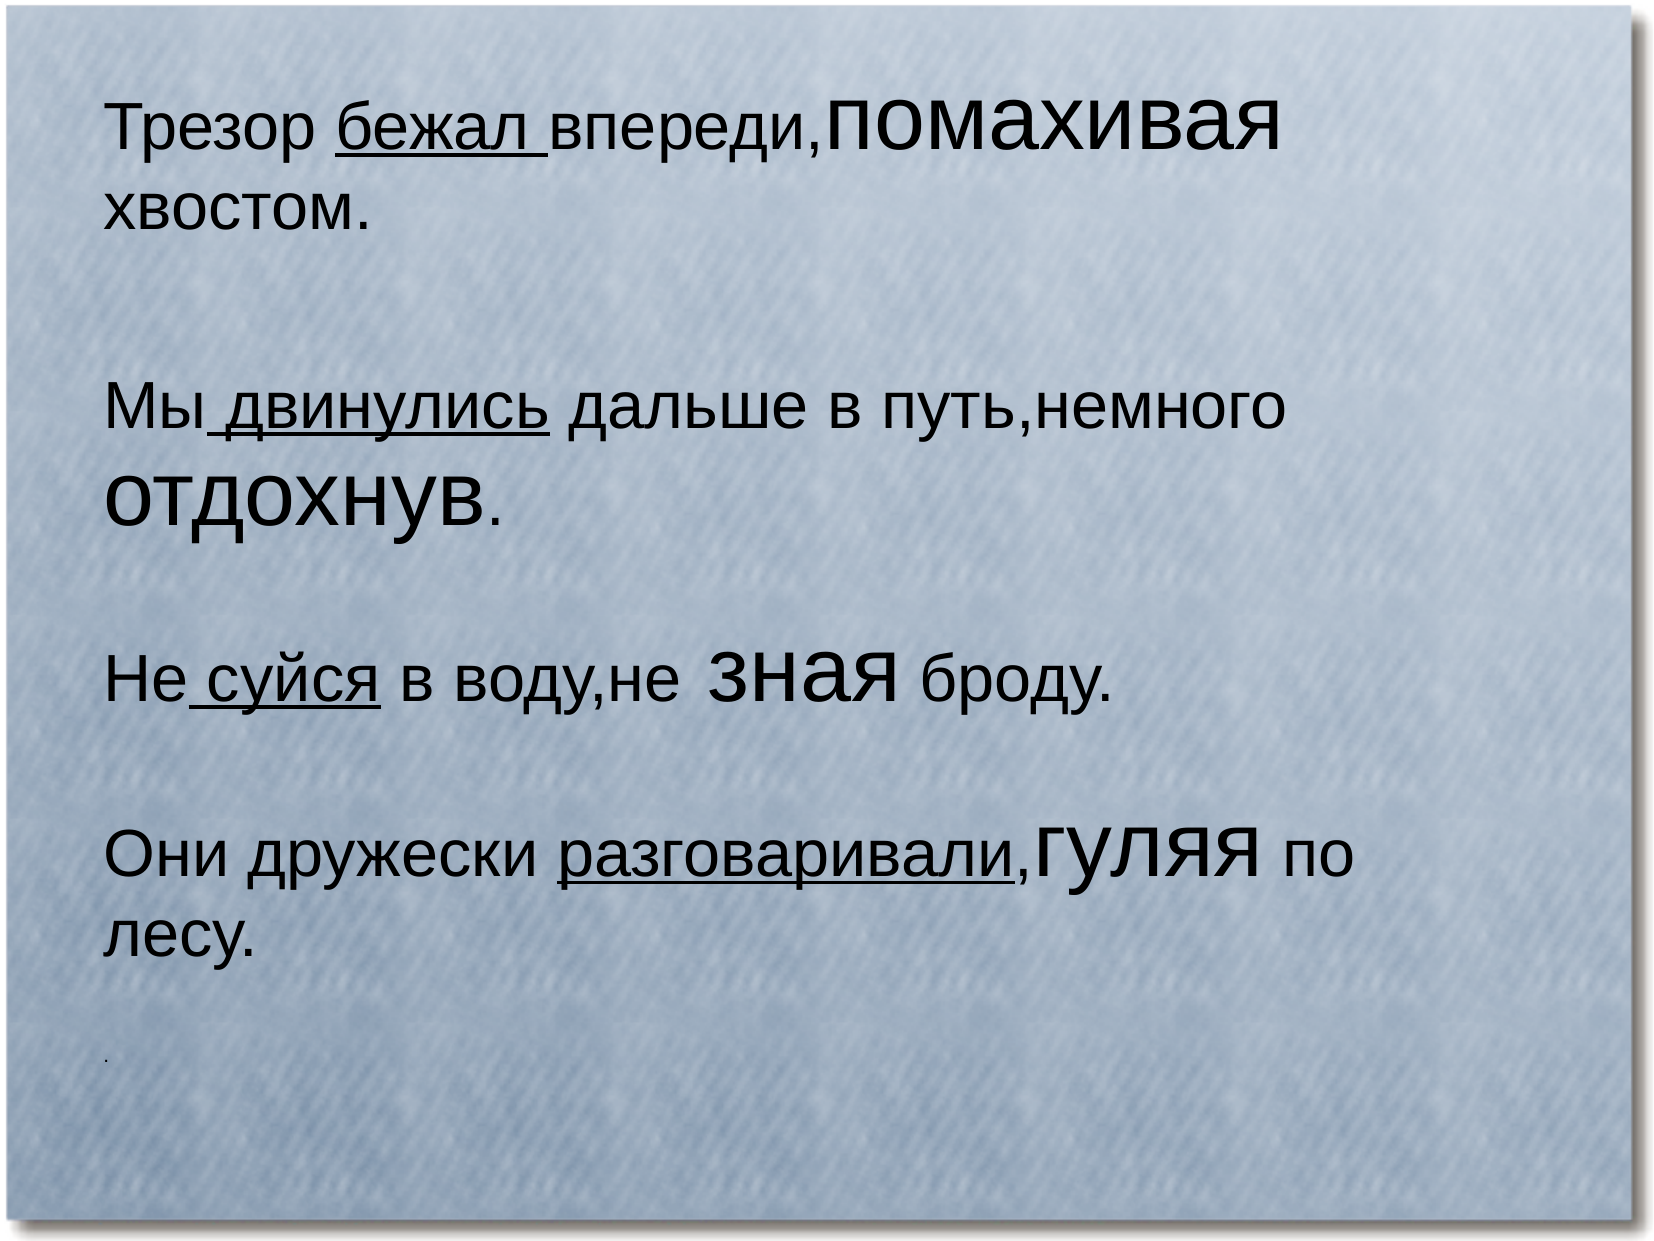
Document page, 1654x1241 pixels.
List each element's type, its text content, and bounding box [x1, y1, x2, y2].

picture [0, 0, 1654, 1241]
text_box Трезор бежал впереди,помахивая хвостом. Мы двинулись дальше в путь,немного отдохнув. Не суйся в воду,не зная броду. Они дружески разговаривали,гуляя по лесу. . [88, 59, 1506, 1122]
